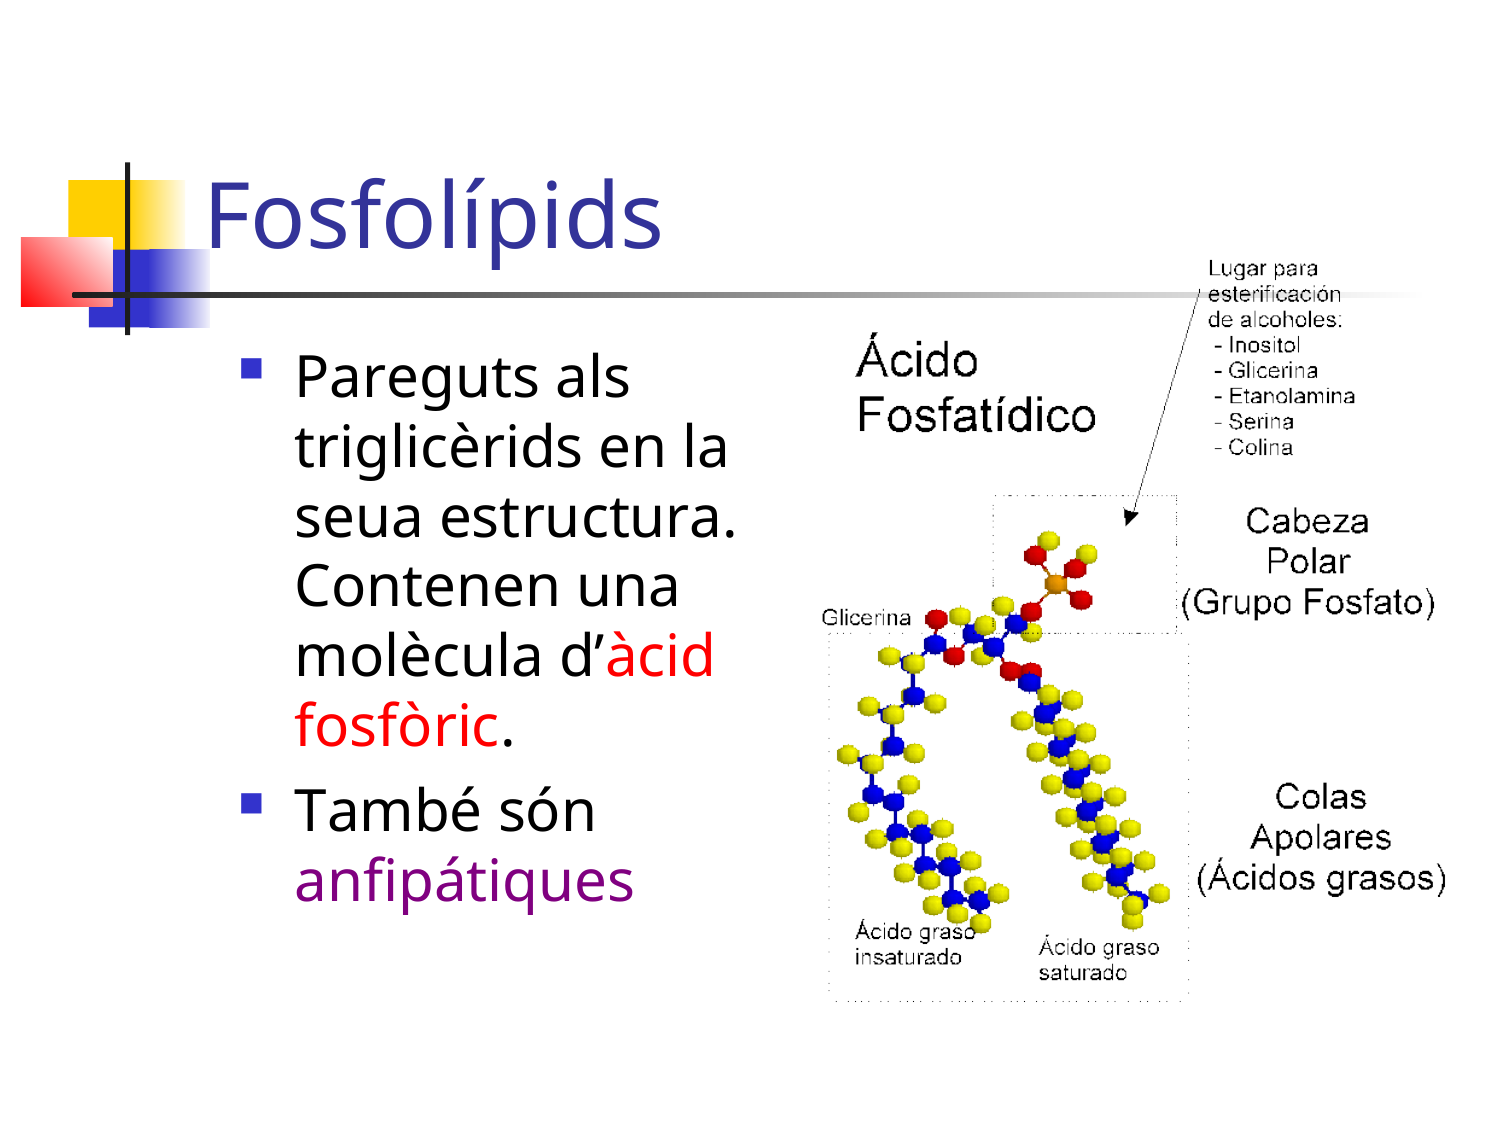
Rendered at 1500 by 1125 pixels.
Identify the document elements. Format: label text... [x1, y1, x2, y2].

picture [738, 255, 1450, 1071]
list Pareguts als triglicèrids en la seua estructura. Contenen una molècula d’àcid fosfòric. També són anfipátiques [193, 331, 738, 1007]
title Fosfolípids [188, 35, 1468, 276]
